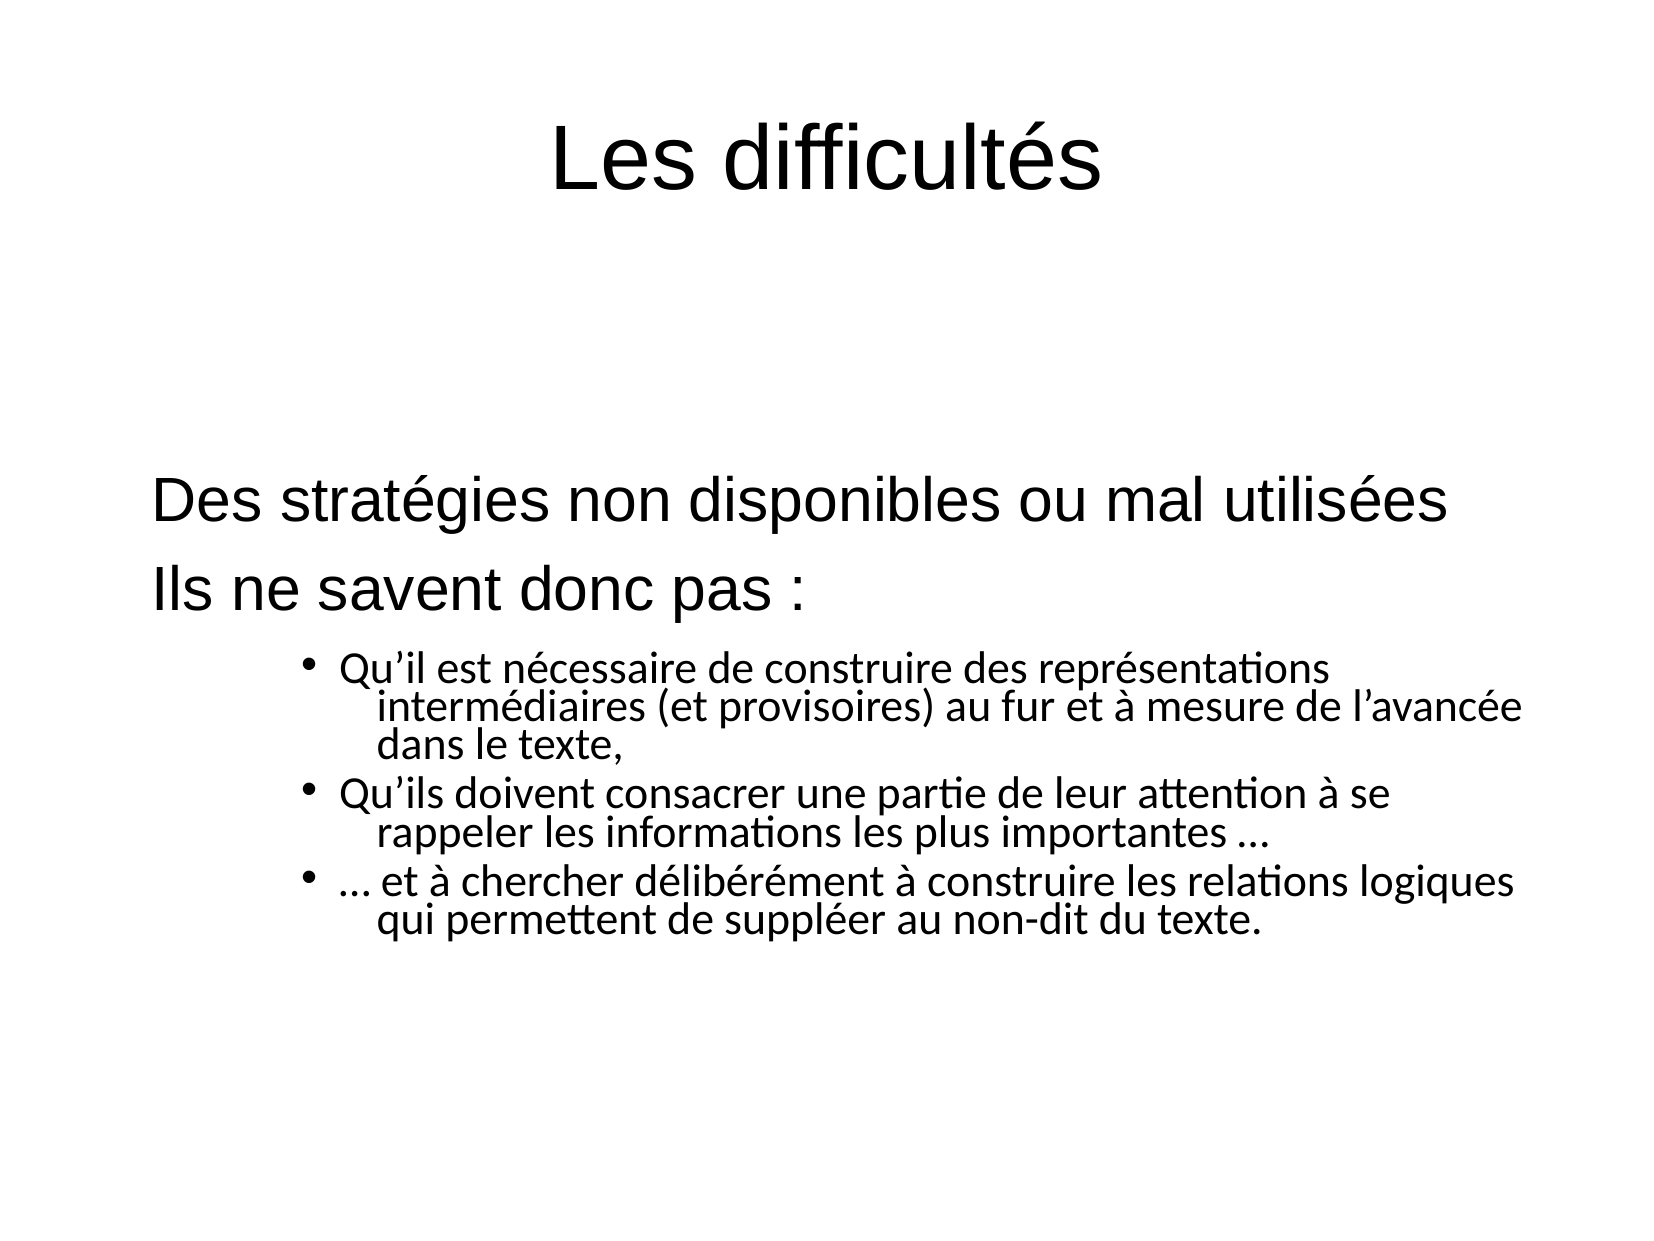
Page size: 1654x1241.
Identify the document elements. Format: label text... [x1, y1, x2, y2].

list Des stratégies non disponibles ou mal utilisées Ils ne savent donc pas : Qu’il est nécessaire de construire des représentations intermédiaires (et provisoires) au fur et à mesure de l’avancée dans le texte, Qu’ils doivent consacrer une partie de leur attention à se rappeler les informations les plus importantes … … et à chercher délibérément à construire les relations logiques qui permettent de suppléer au non-dit du texte. [151, 473, 1530, 993]
title Les difficultés [82, 49, 1571, 257]
